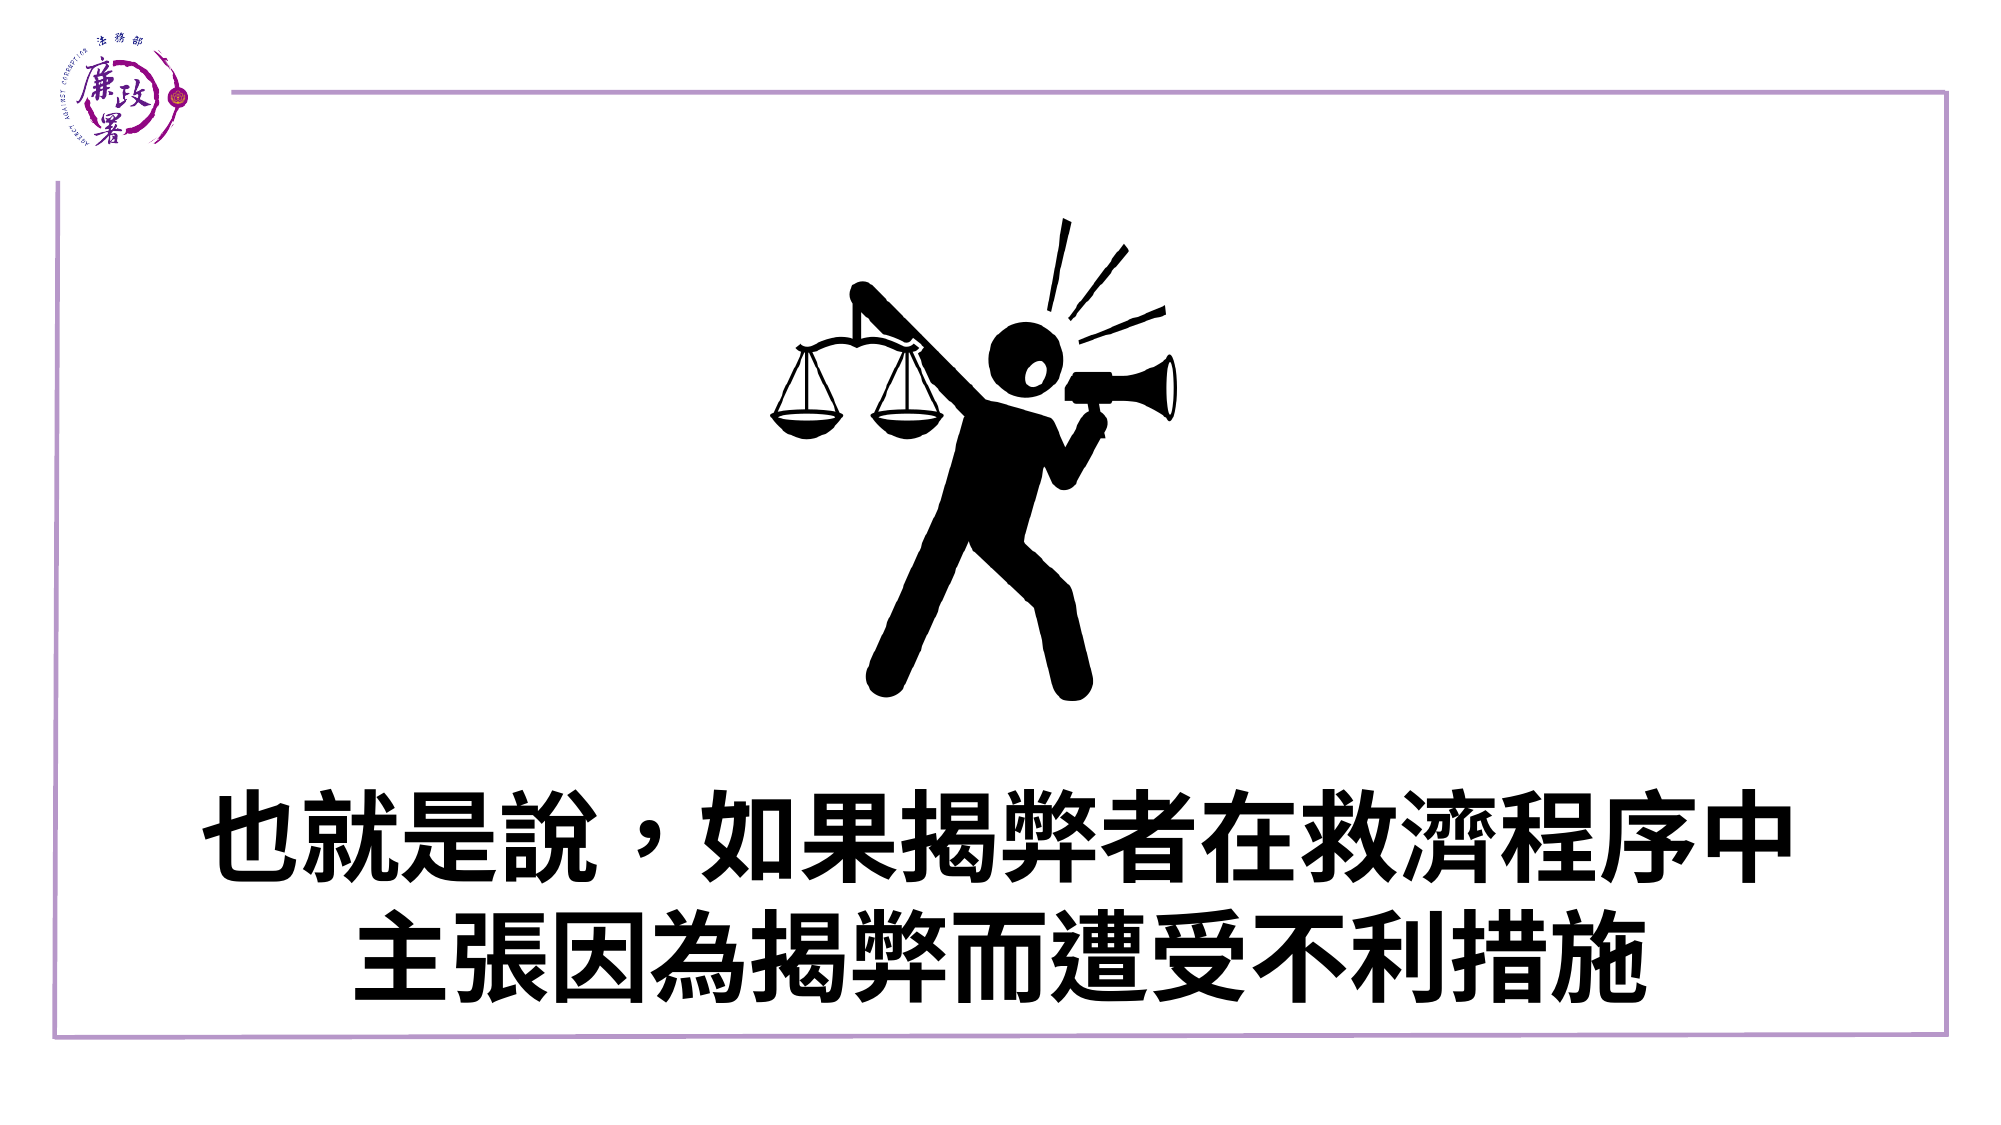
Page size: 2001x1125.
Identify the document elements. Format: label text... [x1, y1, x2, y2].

text_box 也就是說，如果揭弊者在救濟程序中 主張因為揭弊而遭受不利措施 [185, 767, 1815, 1023]
picture [60, 32, 188, 146]
picture [731, 218, 1215, 701]
